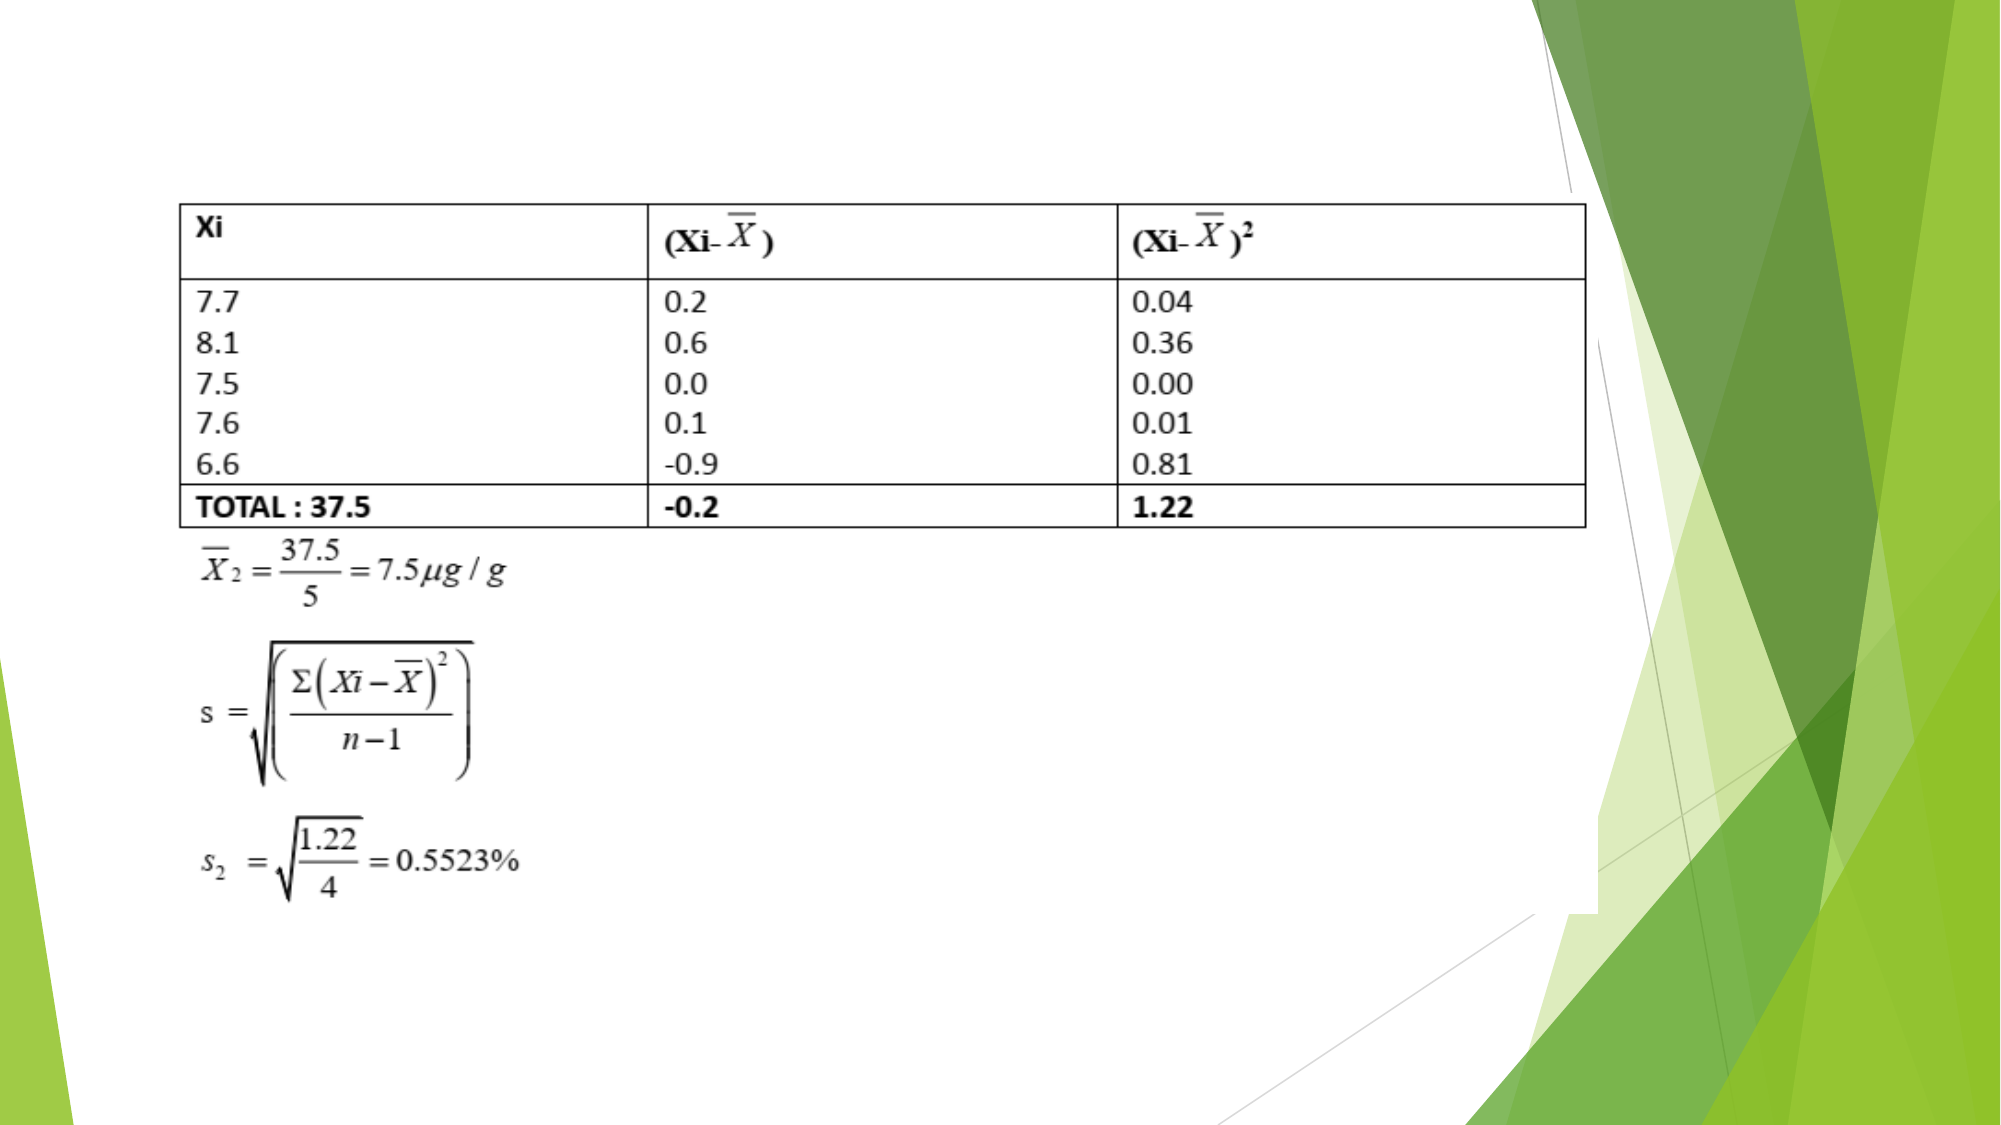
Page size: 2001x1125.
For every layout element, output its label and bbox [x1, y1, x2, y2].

picture [163, 193, 1598, 914]
